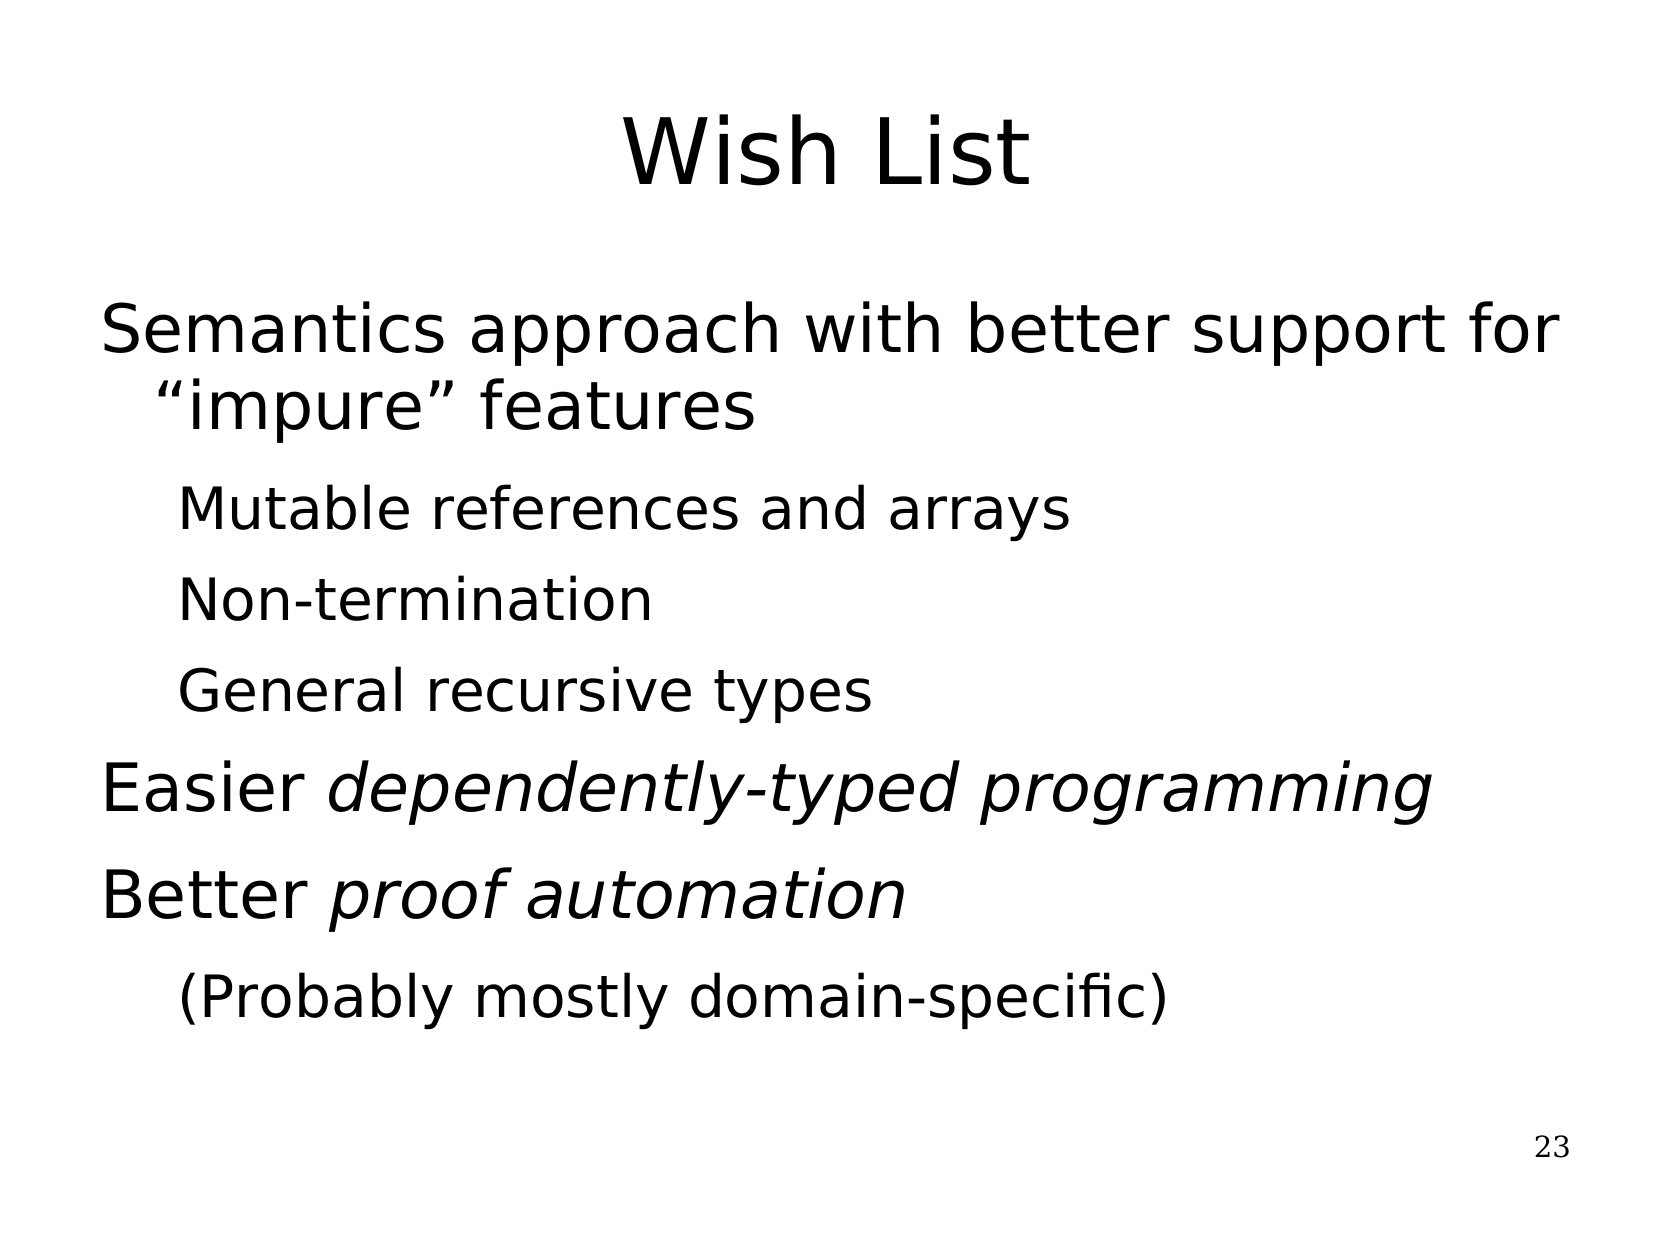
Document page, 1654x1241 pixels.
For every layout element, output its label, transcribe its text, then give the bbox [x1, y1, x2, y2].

title Wish List [82, 56, 1571, 250]
list Semantics approach with better support for “impure” features Mutable references and arrays Non-termination General recursive types Easier dependently-typed programming Better proof automation (Probably mostly domain-specific) [82, 290, 1571, 1094]
